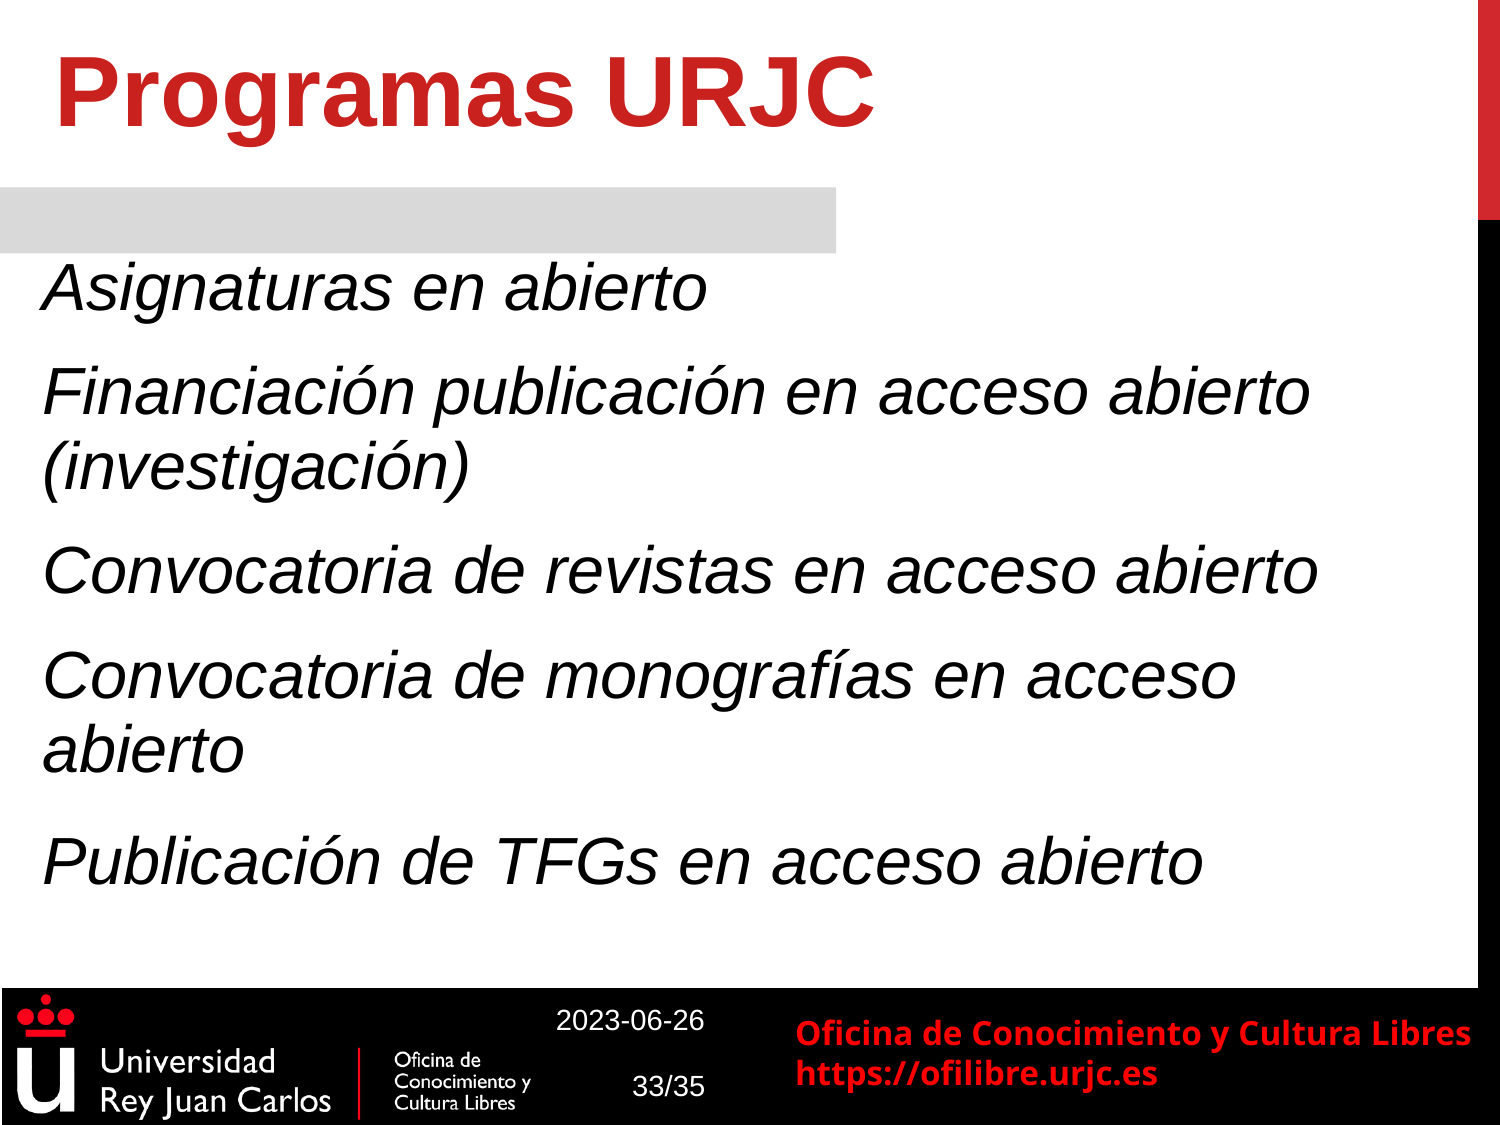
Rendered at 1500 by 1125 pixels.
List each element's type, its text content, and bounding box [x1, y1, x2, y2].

text_box Asignaturas en abierto Financiación publicación en acceso abierto (investigación) Convocatoria de revistas en acceso abierto Convocatoria de monografías en acceso abierto Publicación de TFGs en acceso abierto [27, 242, 1438, 966]
text_box Programas URJC [40, 28, 1316, 156]
title [127, 156, 1276, 242]
picture [17, 994, 531, 1120]
